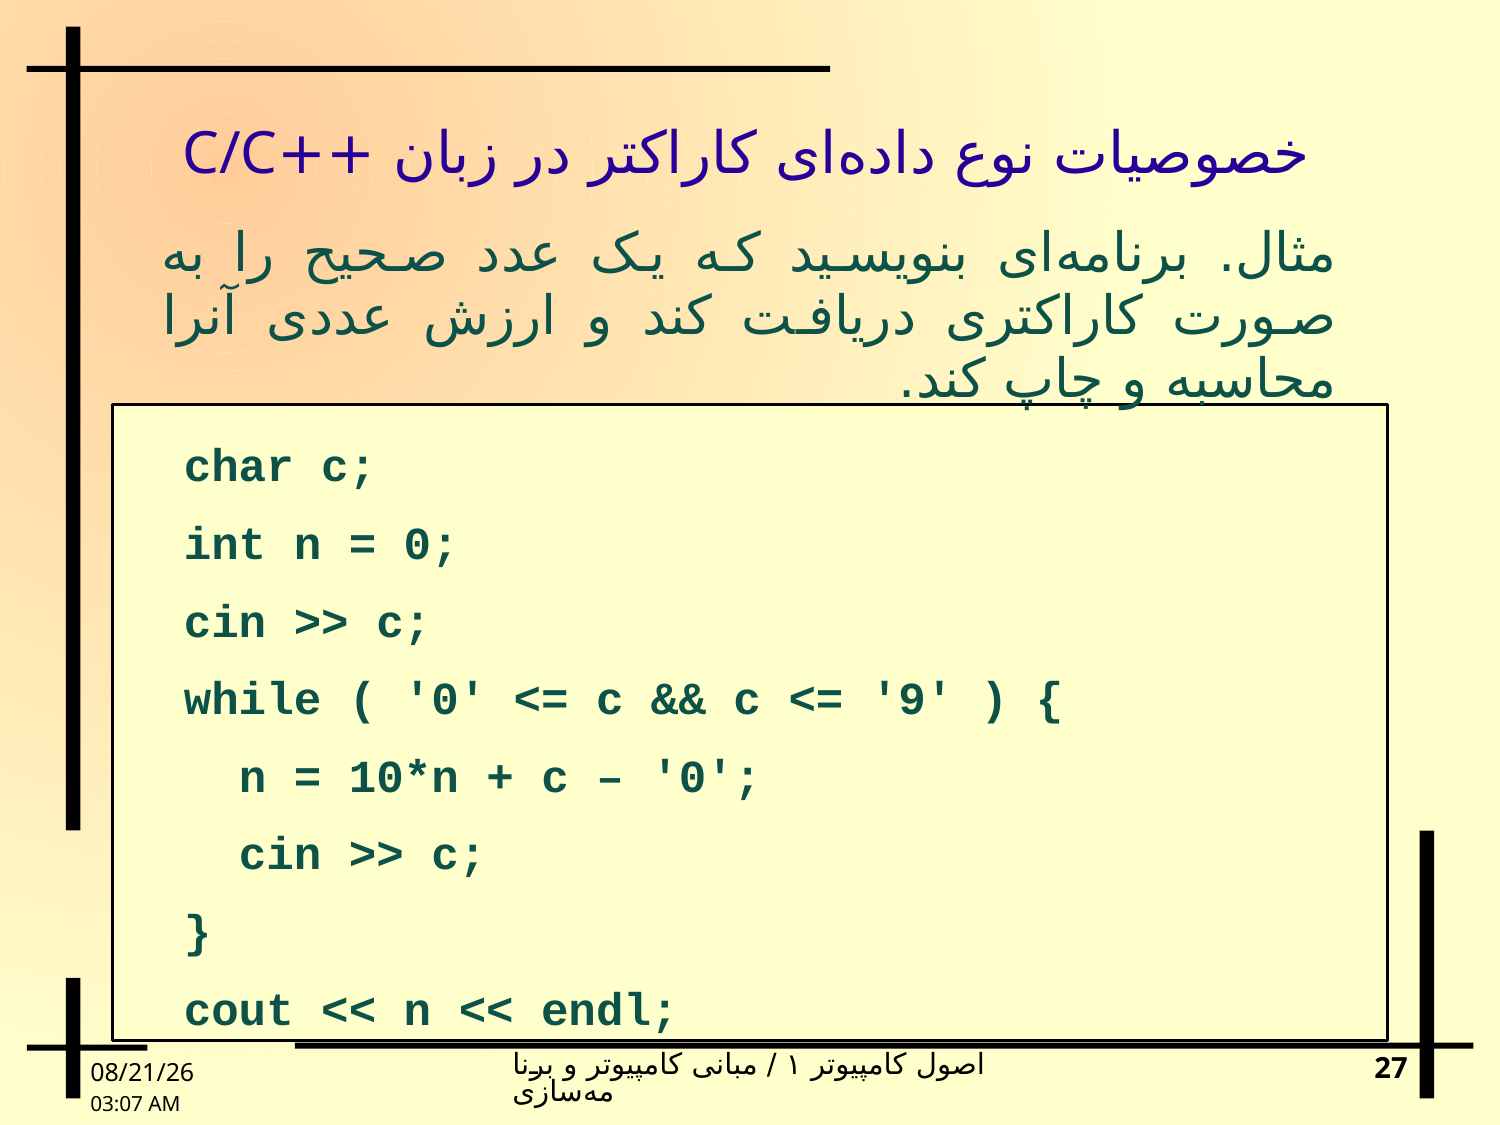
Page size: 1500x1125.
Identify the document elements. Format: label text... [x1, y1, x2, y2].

list مثال. برنامه‌ای بنویسید که یک عدد صحیح را به صورت کاراکتری دریافت کند و ارزش عددی آنرا محاسبه و چاپ کند. [150, 220, 1390, 391]
title خصوصیات نوع داده‌ای کاراکتر در زبان ++C/C [131, 91, 1361, 211]
list char c; int n = 0; cin >> c; while ( '0' <= c && c <= '9' ) { n = 10*n + c – '0'; cin >> c; } cout << n << endl; [112, 404, 1388, 1015]
